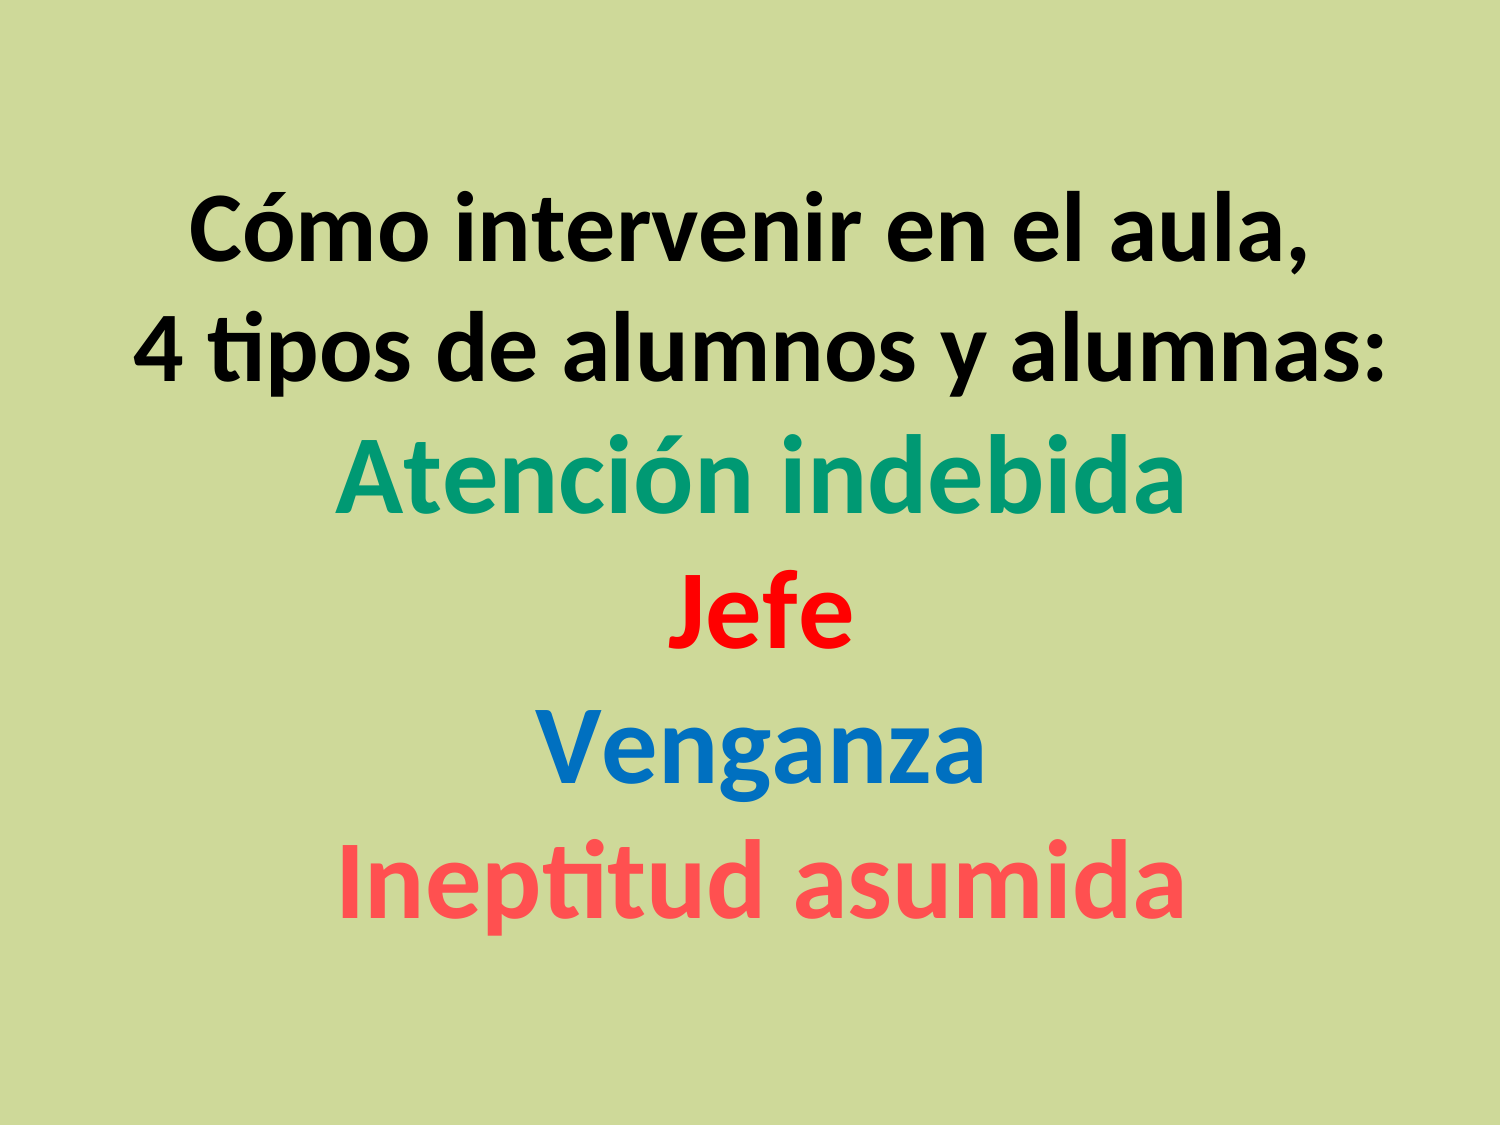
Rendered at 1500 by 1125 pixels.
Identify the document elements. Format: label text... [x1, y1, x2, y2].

title Cómo intervenir en el aula, 4 tipos de alumnos y alumnas: Atención indebida Jefe Venganza Ineptitud asumida [112, 503, 1412, 870]
